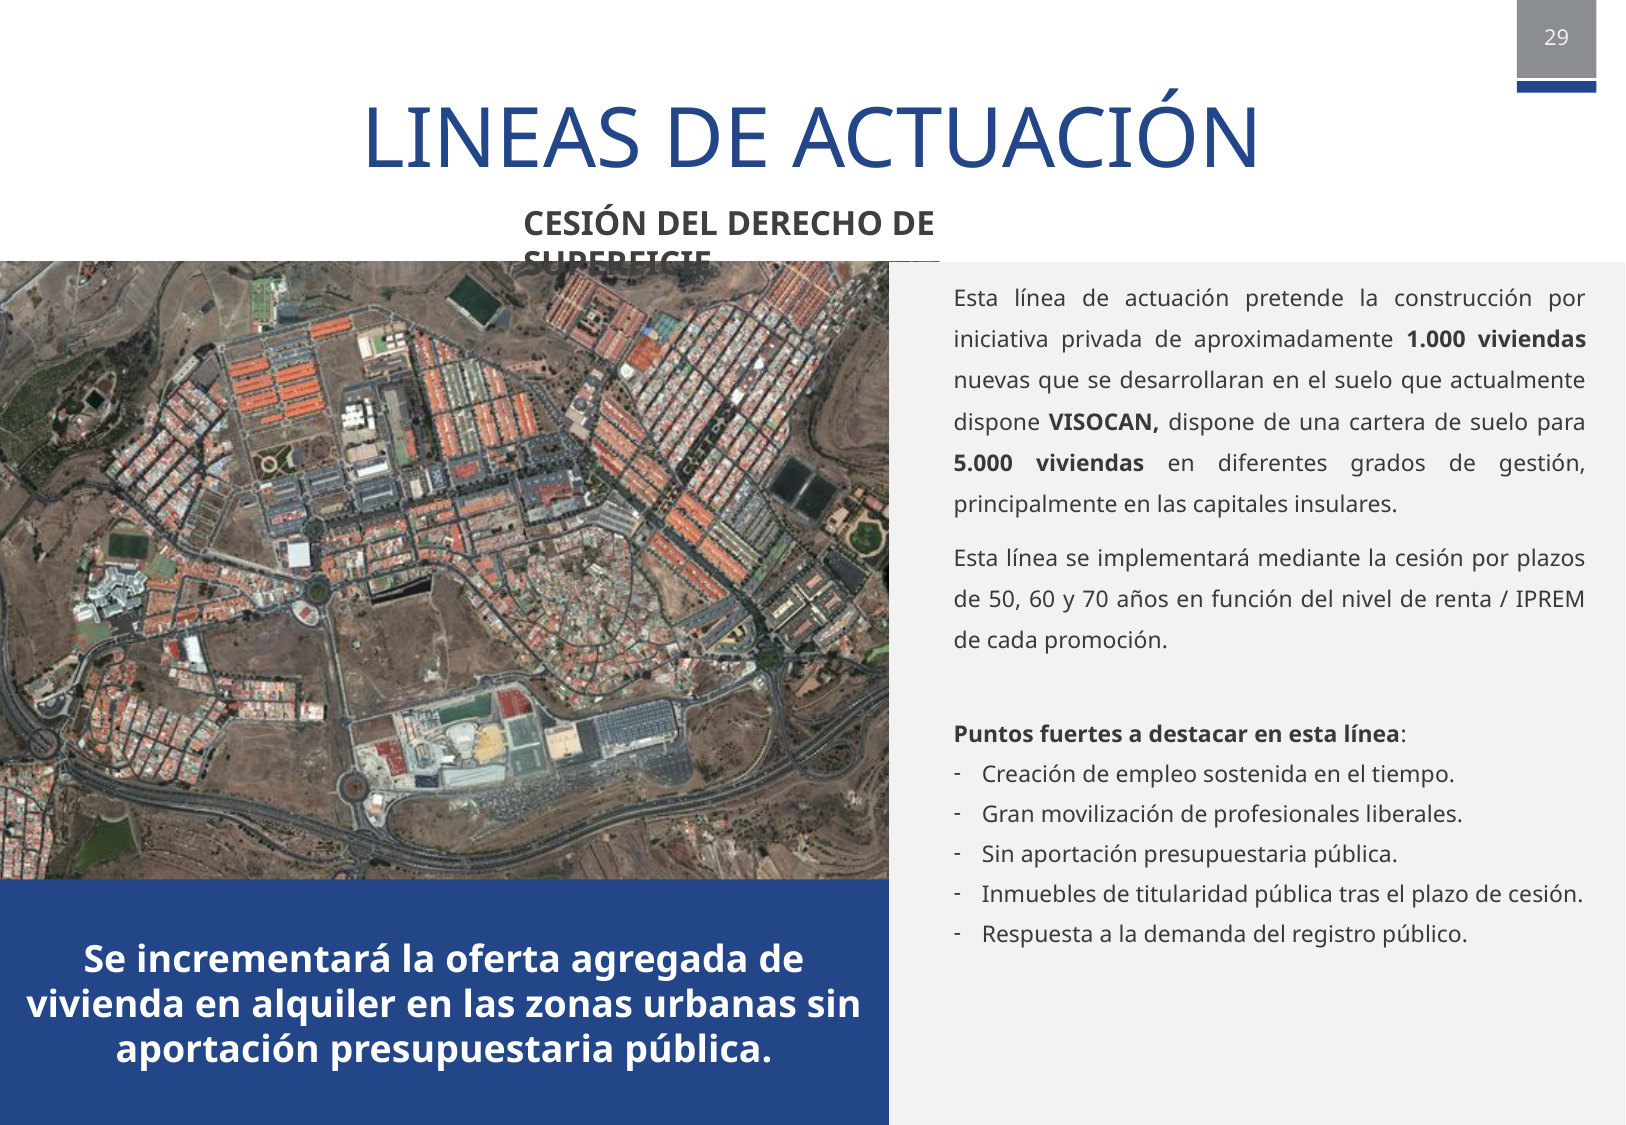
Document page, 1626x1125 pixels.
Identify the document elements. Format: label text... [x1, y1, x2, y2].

text_box [0, 261, 1625, 1125]
picture [0, 261, 889, 879]
text_box CESIÓN DEL DERECHO DE SUPERFICIE [523, 202, 1102, 283]
list LINEAS DE ACTUACIÓN [142, 99, 1483, 183]
text_box Esta línea de actuación pretende la construcción por iniciativa privada de aproximadamente 1.000 viviendas nuevas que se desarrollaran en el suelo que actualmente dispone VISOCAN, dispone de una cartera de suelo para 5.000 viviendas en diferentes grados de gestión, principalmente en las capitales insulares. Esta línea se implementará mediante la cesión por plazos de 50, 60 y 70 años en función del nivel de renta / IPREM de cada promoción. Puntos fuertes a destacar en esta línea: Creación de empleo sostenida en el tiempo. Gran movilización de profesionales liberales. Sin aportación presupuestaria pública. Inmuebles de titularidad pública tras el plazo de cesión. Respuesta a la demanda del registro público. [938, 262, 1602, 1097]
text_box Se incrementará la oferta agregada de vivienda en alquiler en las zonas urbanas sin aportación presupuestaria pública. [0, 927, 889, 1078]
